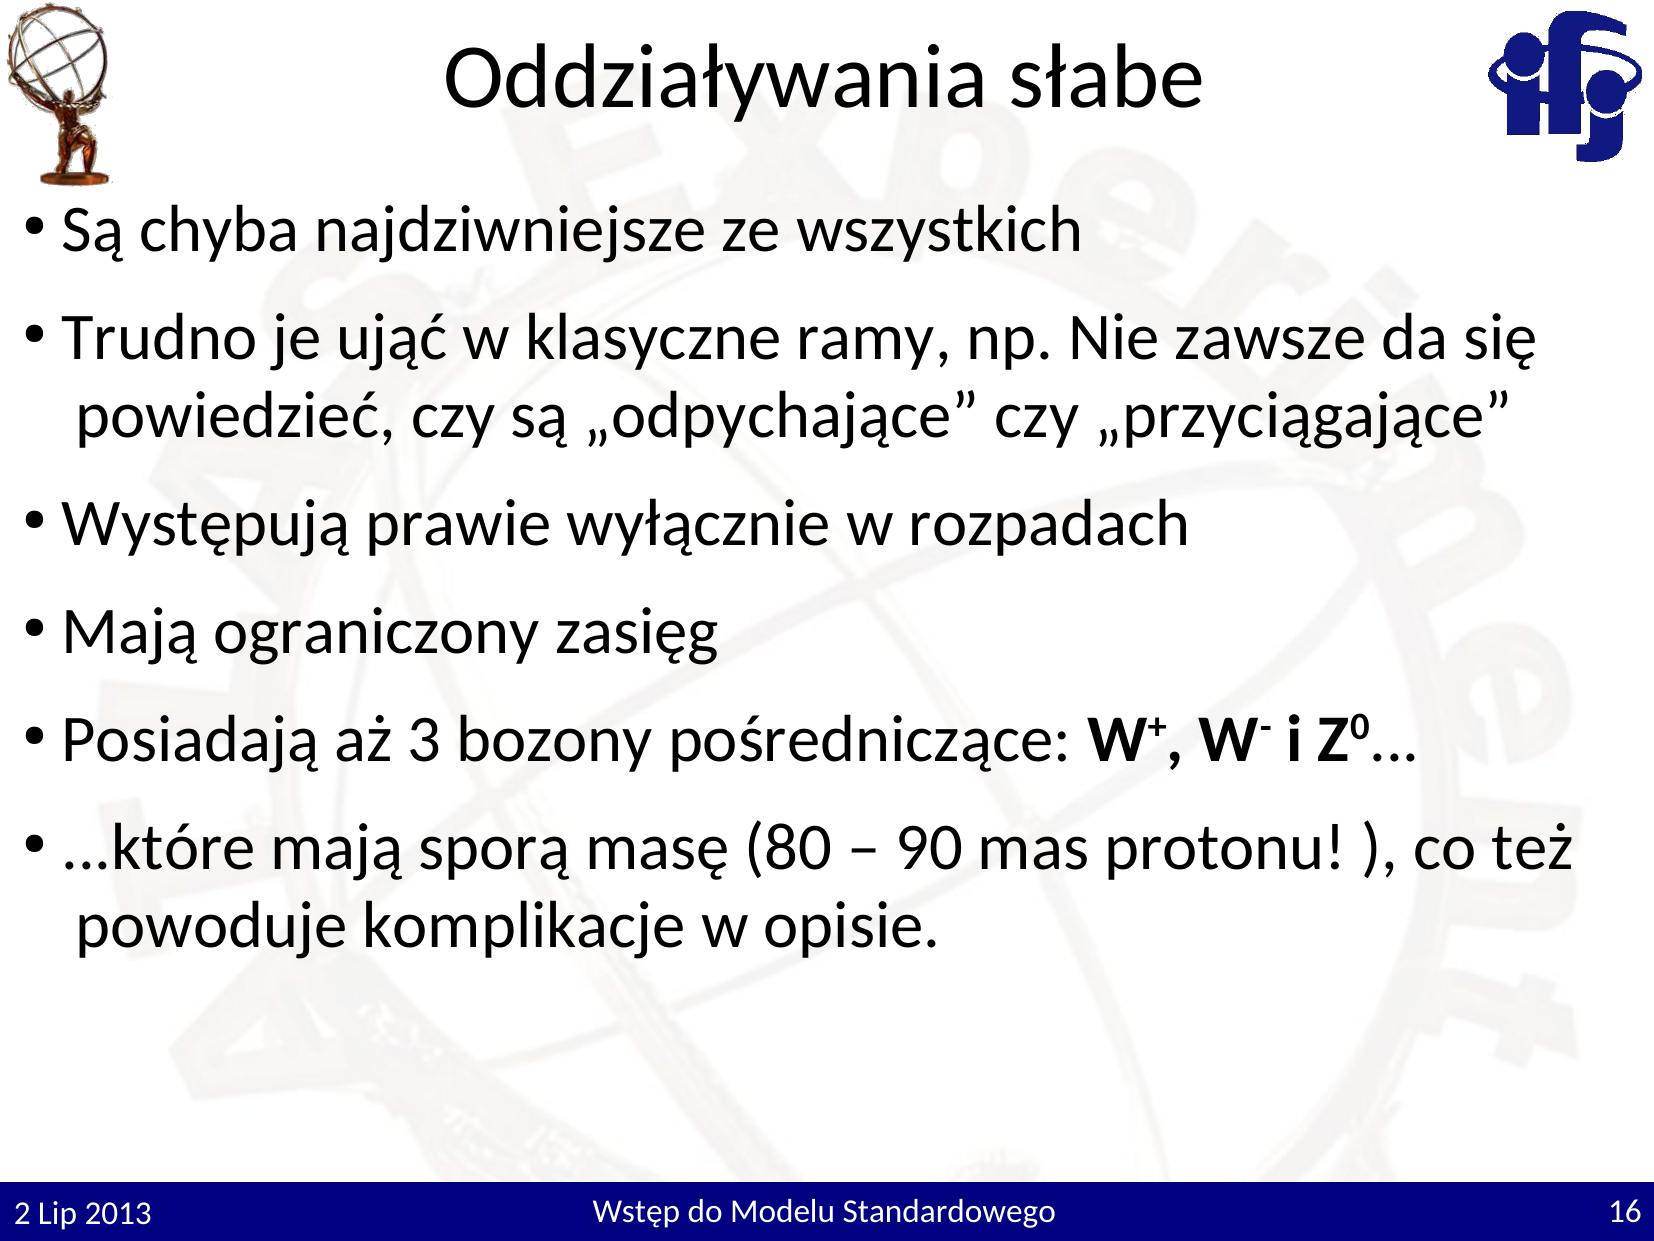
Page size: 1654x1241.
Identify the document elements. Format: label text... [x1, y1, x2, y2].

title Oddziaływania słabe [75, 0, 1575, 150]
picture [0, 0, 1654, 1182]
list Są chyba najdziwniejsze ze wszystkich Trudno je ująć w klasyczne ramy, np. Nie zawsze da się powiedzieć, czy są „odpychające” czy „przyciągające” Występują prawie wyłącznie w rozpadach Mają ograniczony zasięg Posiadają aż 3 bozony pośredniczące: W+, W- i Z0... ...które mają sporą masę (80 – 90 mas protonu! ), co też powoduje komplikacje w opisie. [19, 187, 1636, 1171]
